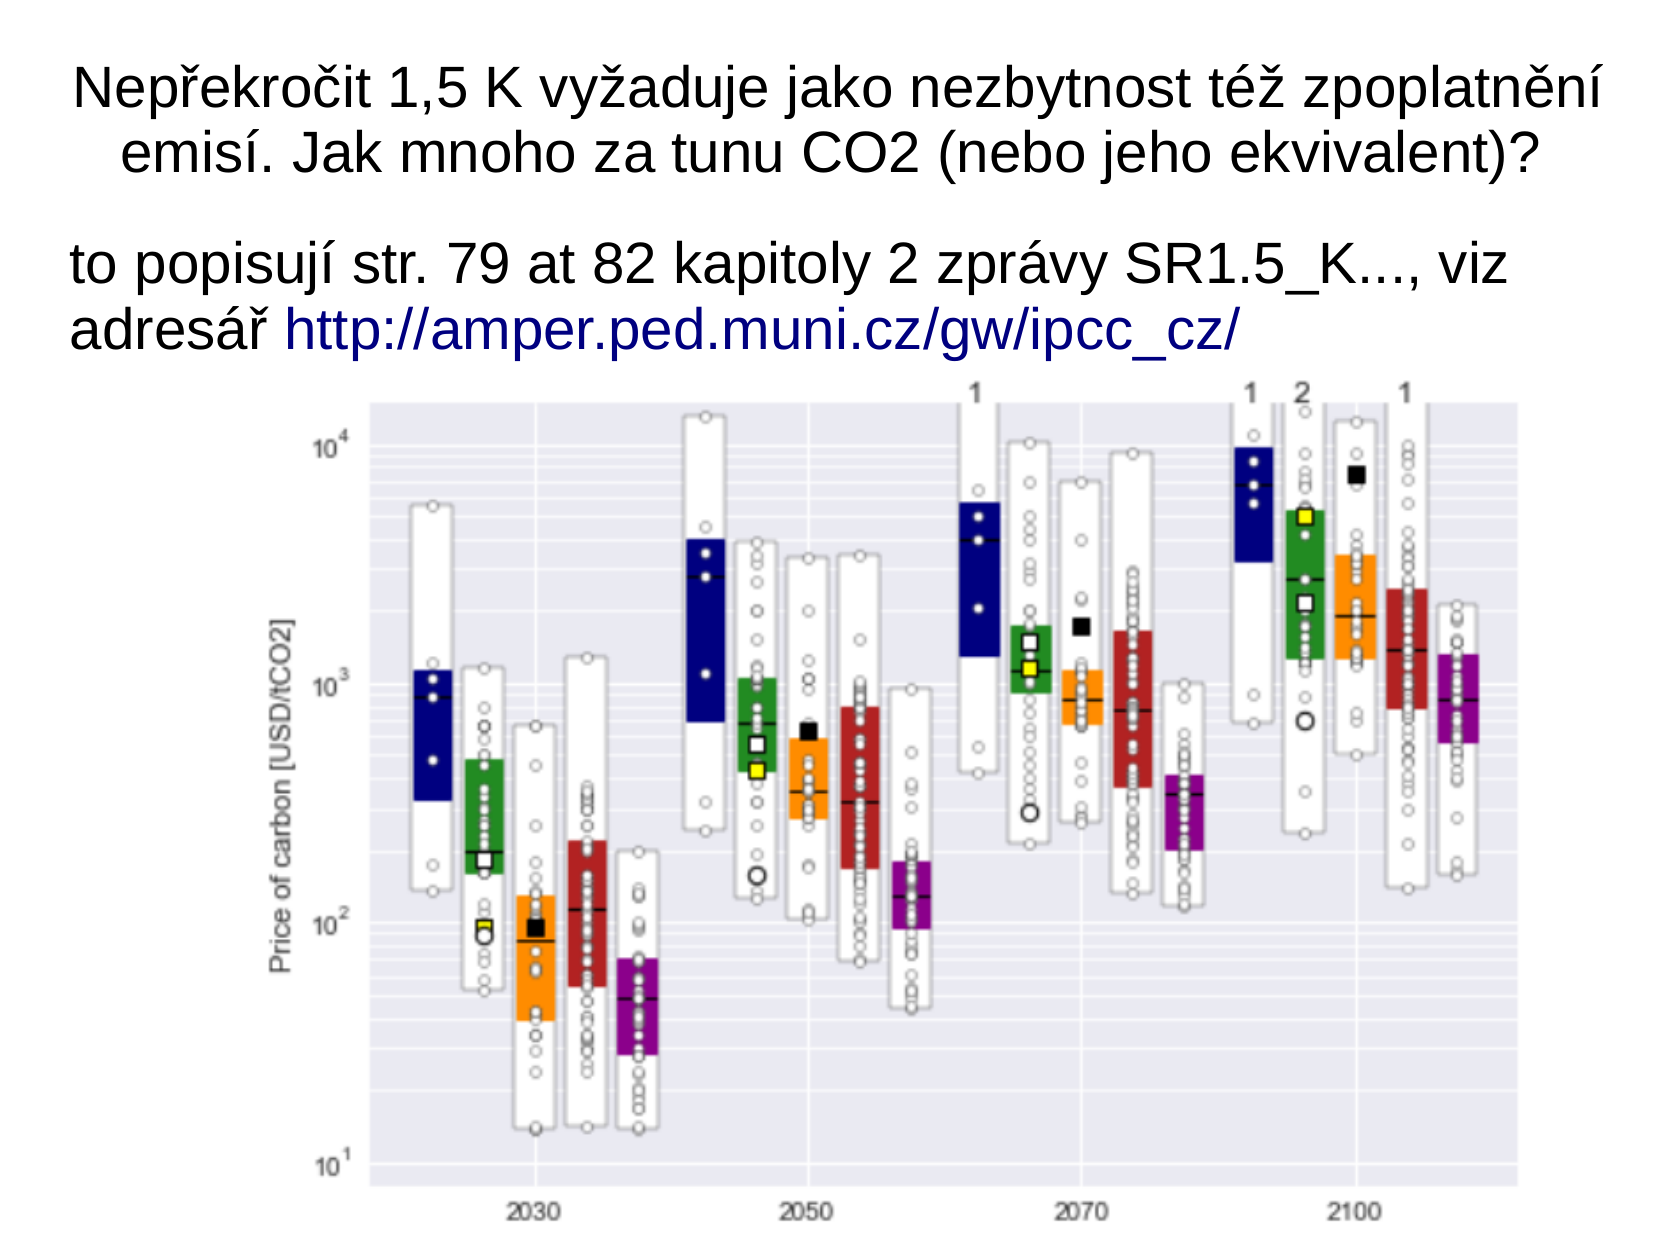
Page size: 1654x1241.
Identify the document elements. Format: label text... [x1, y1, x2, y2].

list to popisují str. 79 at 82 kapitoly 2 zprávy SR1.5_K..., viz adresář http://amper.ped.muni.cz/gw/ipcc_cz/ [0, 231, 1640, 1232]
picture [248, 372, 1544, 1232]
title Nepřekročit 1,5 K vyžaduje jako nezbytnost též zpoplatnění emisí. Jak mnoho za tunu CO2 (nebo jeho ekvivalent)? [19, 0, 1654, 250]
